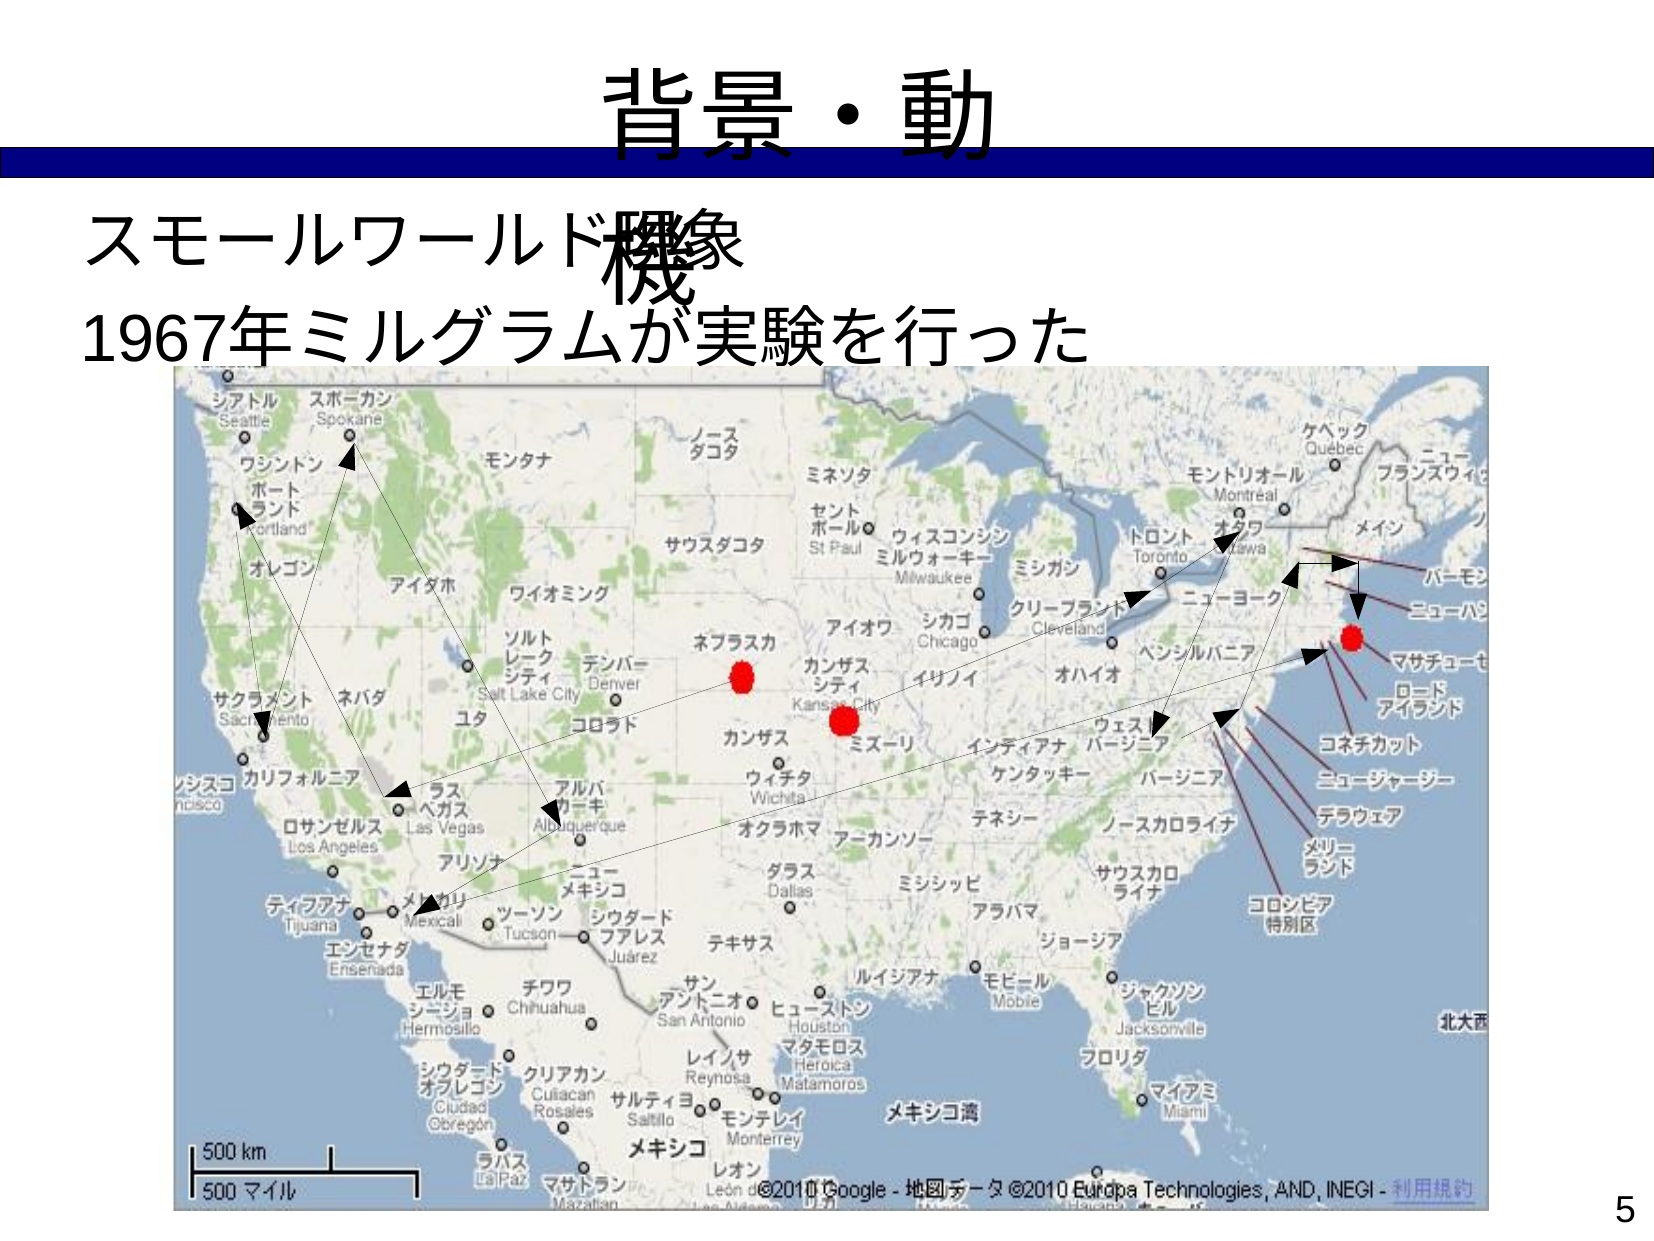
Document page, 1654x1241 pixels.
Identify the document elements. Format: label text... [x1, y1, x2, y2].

text_box [0, 147, 1654, 178]
picture [159, 366, 1489, 1211]
text_box 5 [1600, 1181, 1651, 1239]
text_box 背景・動機 [583, 29, 1063, 145]
text_box スモールワールド現象 1967年ミルグラムが実験を行った [65, 179, 1043, 336]
